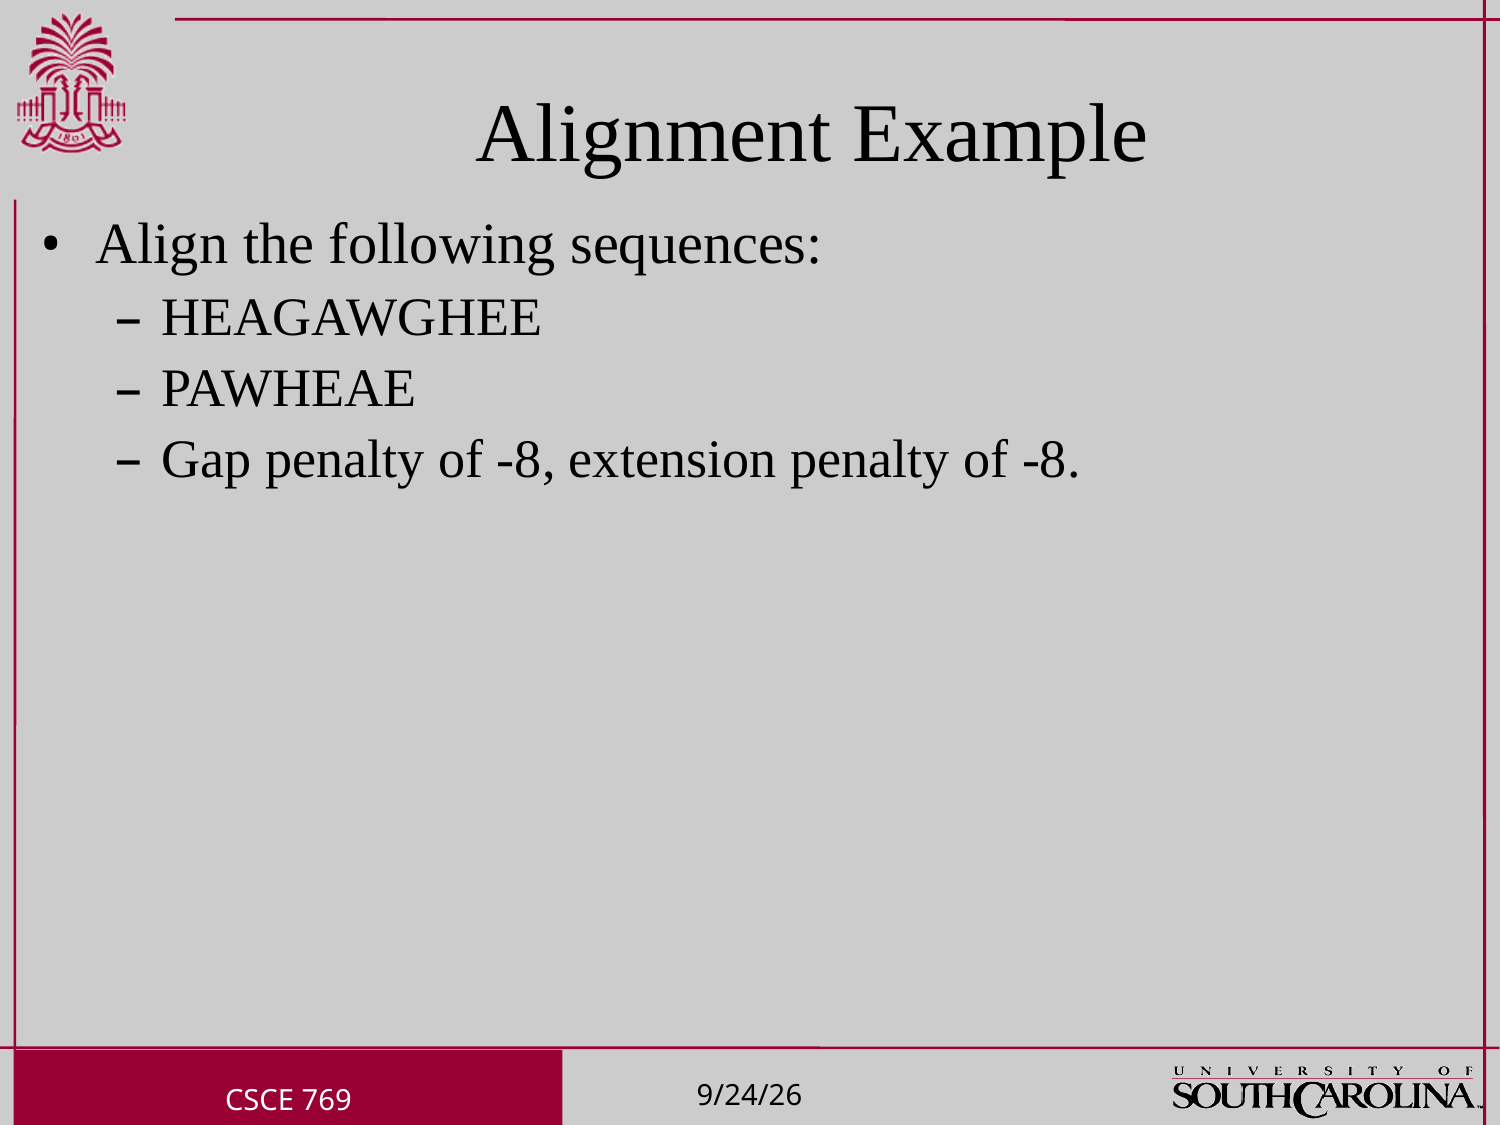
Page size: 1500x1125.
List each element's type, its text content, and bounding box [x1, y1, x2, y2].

picture [1162, 1050, 1483, 1125]
list Align the following sequences: HEAGAWGHEE PAWHEAE Gap penalty of -8, extension penalty of -8. [24, 200, 1476, 1028]
picture [12, 12, 131, 155]
title Alignment Example [174, 9, 1450, 188]
